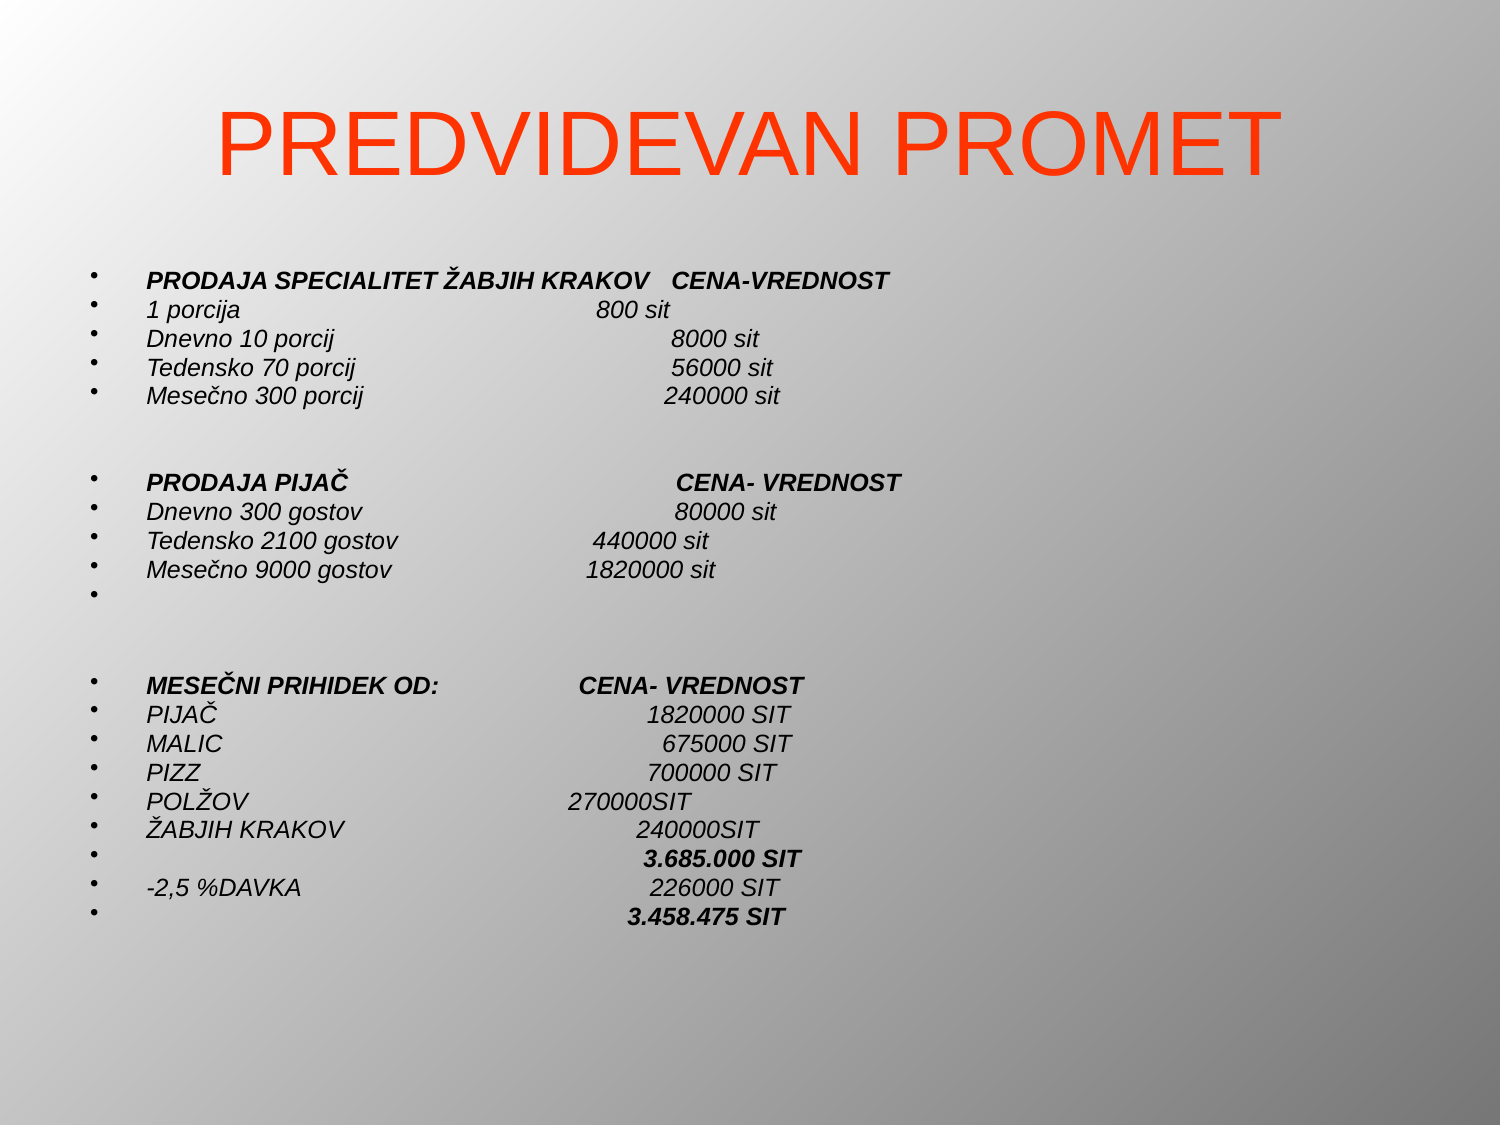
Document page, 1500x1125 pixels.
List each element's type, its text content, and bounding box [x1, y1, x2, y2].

list PRODAJA SPECIALITET ŽABJIH KRAKOV CENA-VREDNOST 1 porcija 800 sit Dnevno 10 porcij 8000 sit Tedensko 70 porcij 56000 sit Mesečno 300 porcij 240000 sit PRODAJA PIJAČ CENA- VREDNOST Dnevno 300 gostov 80000 sit Tedensko 2100 gostov 440000 sit Mesečno 9000 gostov 1820000 sit MESEČNI PRIHIDEK OD: CENA- VREDNOST PIJAČ 1820000 SIT MALIC 675000 SIT PIZZ 700000 SIT POLŽOV 270000SIT ŽABJIH KRAKOV 240000SIT 3.685.000 SIT -2,5 %DAVKA 226000 SIT 3.458.475 SIT [75, 262, 1425, 1005]
title PREDVIDEVAN PROMET [75, 45, 1425, 233]
